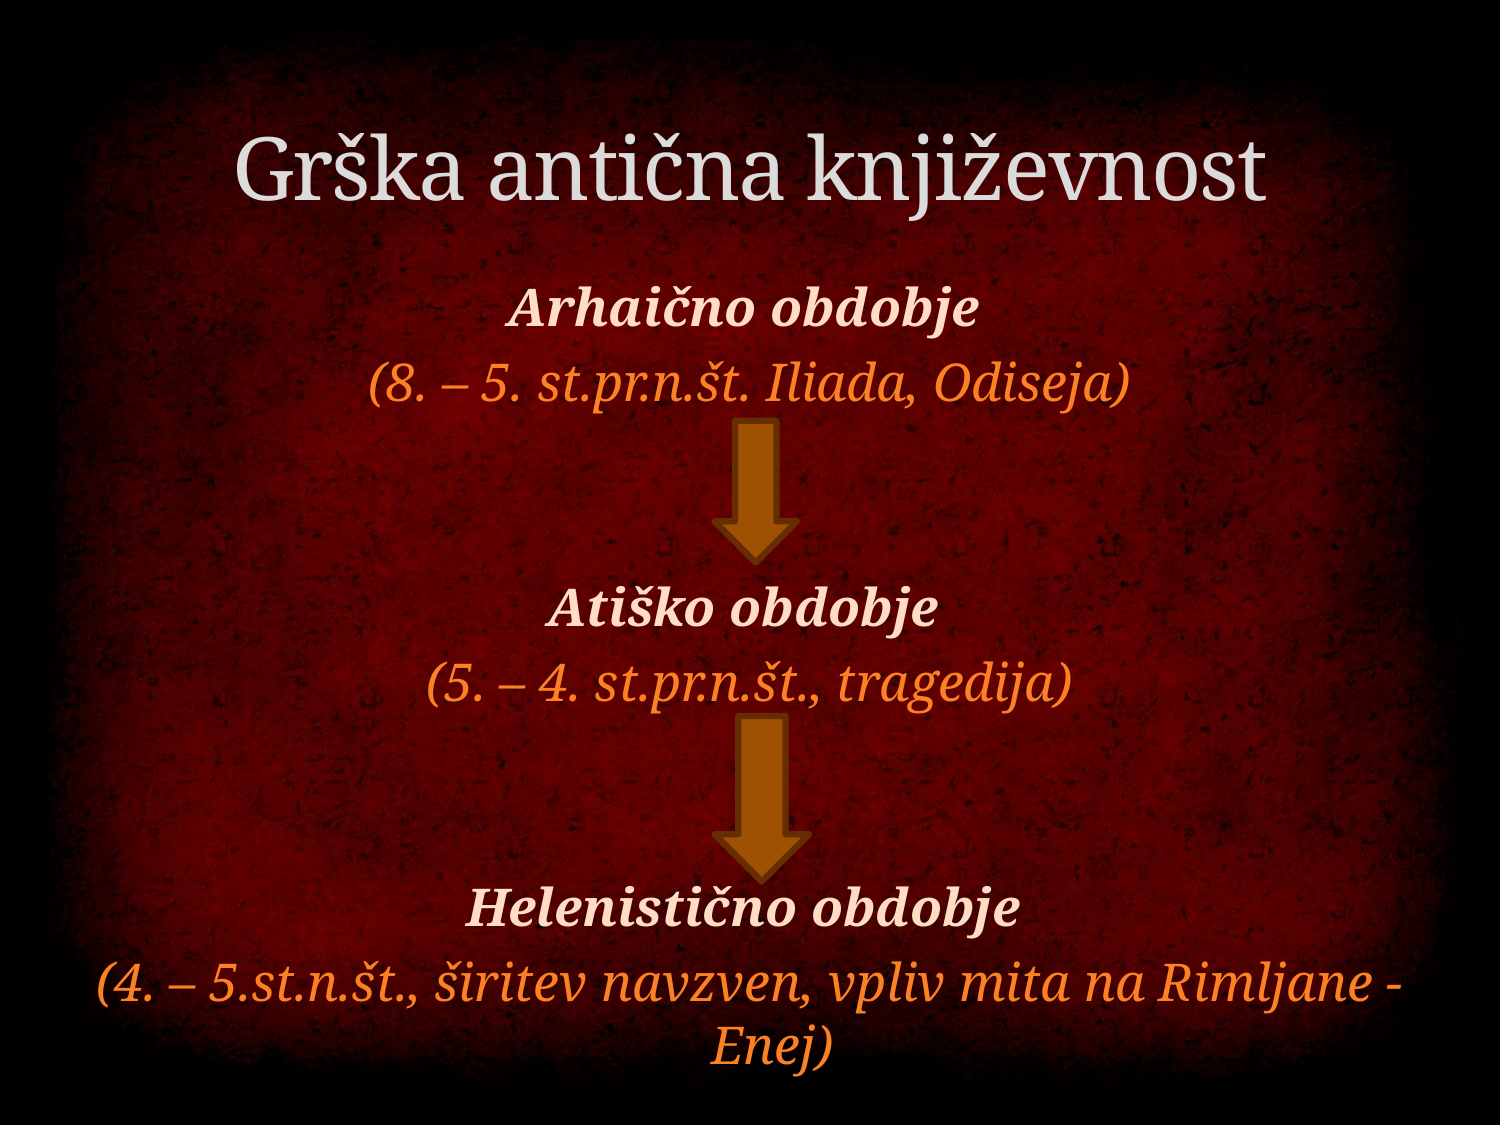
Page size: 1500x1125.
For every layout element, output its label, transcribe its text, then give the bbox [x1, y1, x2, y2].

list Arhaično obdobje (8. – 5. st.pr.n.št. Iliada, Odiseja) Atiško obdobje (5. – 4. st.pr.n.št., tragedija) Helenistično obdobje (4. – 5.st.n.št., širitev navzven, vpliv mita na Rimljane - Enej) [75, 267, 1425, 941]
text_box [714, 716, 810, 882]
title Grška antična književnost [75, 24, 1425, 225]
text_box [714, 420, 798, 563]
picture [0, 0, 1500, 1125]
